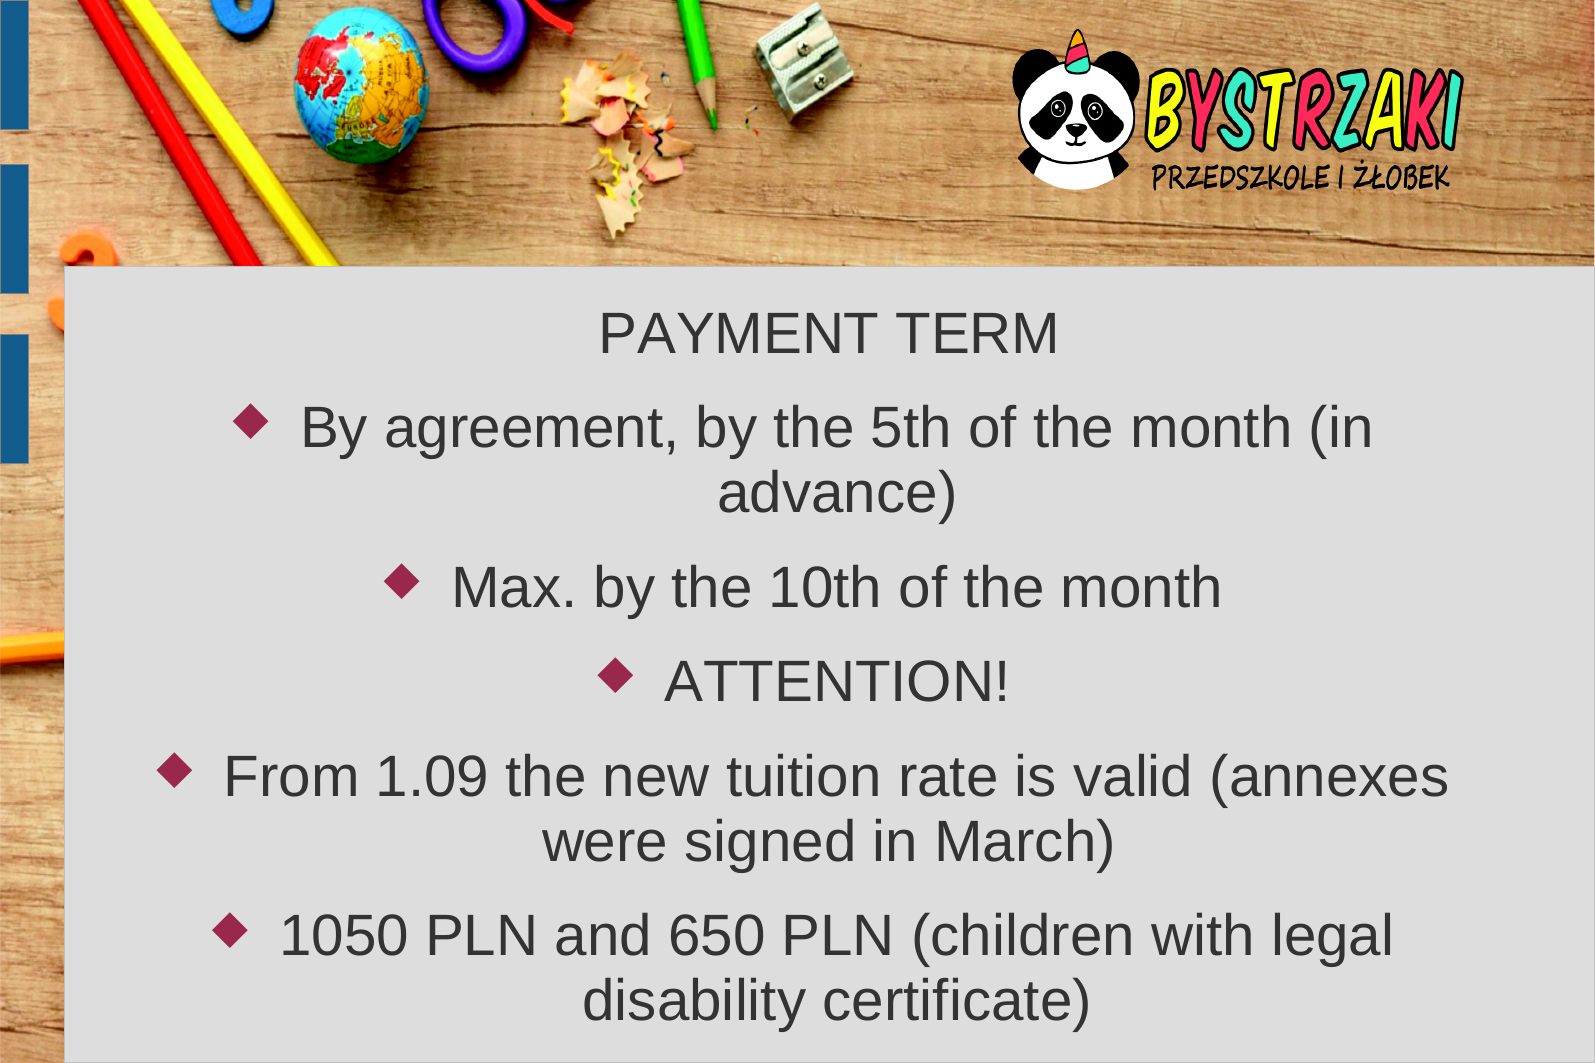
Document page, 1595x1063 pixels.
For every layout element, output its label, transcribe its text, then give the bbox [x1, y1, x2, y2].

title [117, 98, 1479, 276]
list PAYMENT TERM By agreement, by the 5th of the month (in advance) Max. by the 10th of the month ATTENTION! From 1.09 the new tuition rate is valid (annexes were signed in March) 1050 PLN and 650 PLN (children with legal disability certificate) [130, 300, 1463, 1047]
picture [0, 0, 1595, 1063]
